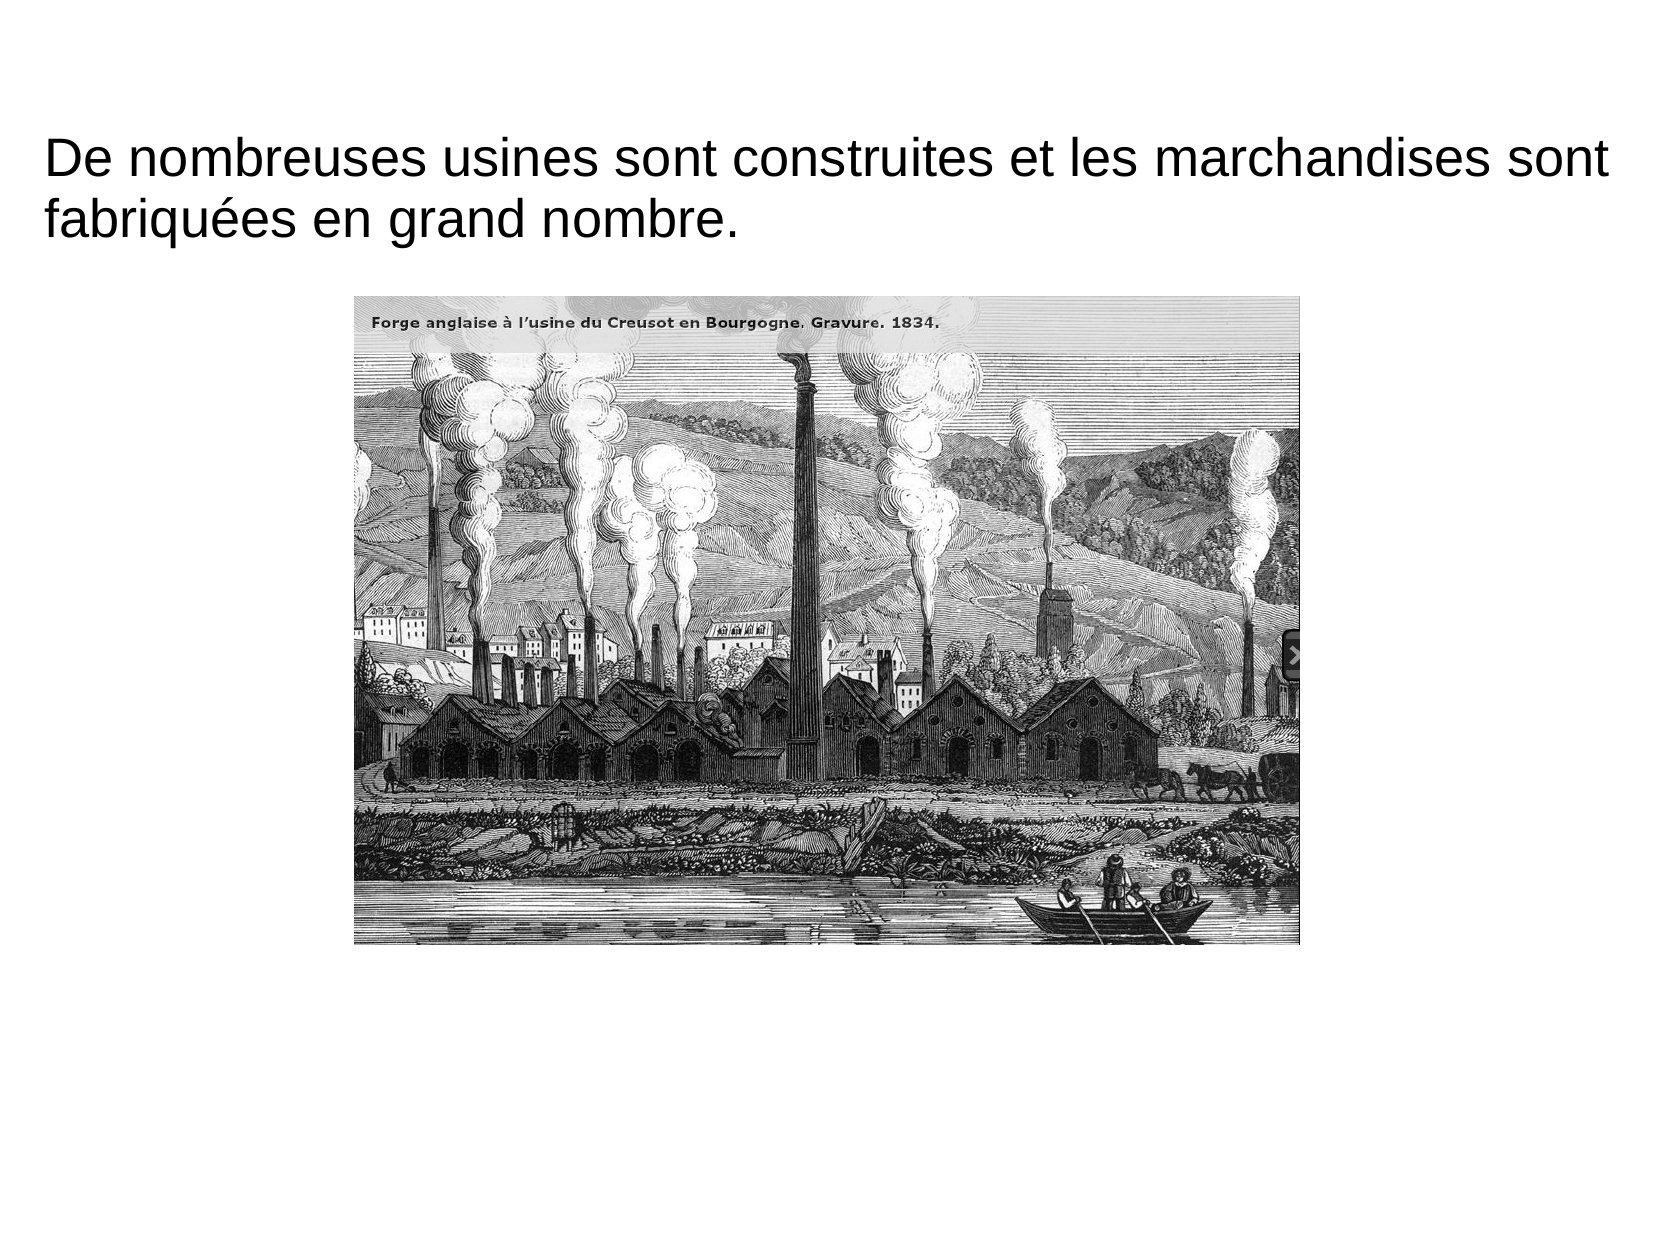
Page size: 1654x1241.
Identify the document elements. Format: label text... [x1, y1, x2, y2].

text_box De nombreuses usines sont construites et les marchandises sont fabriquées en grand nombre. [29, 120, 1630, 257]
picture [354, 295, 1300, 945]
